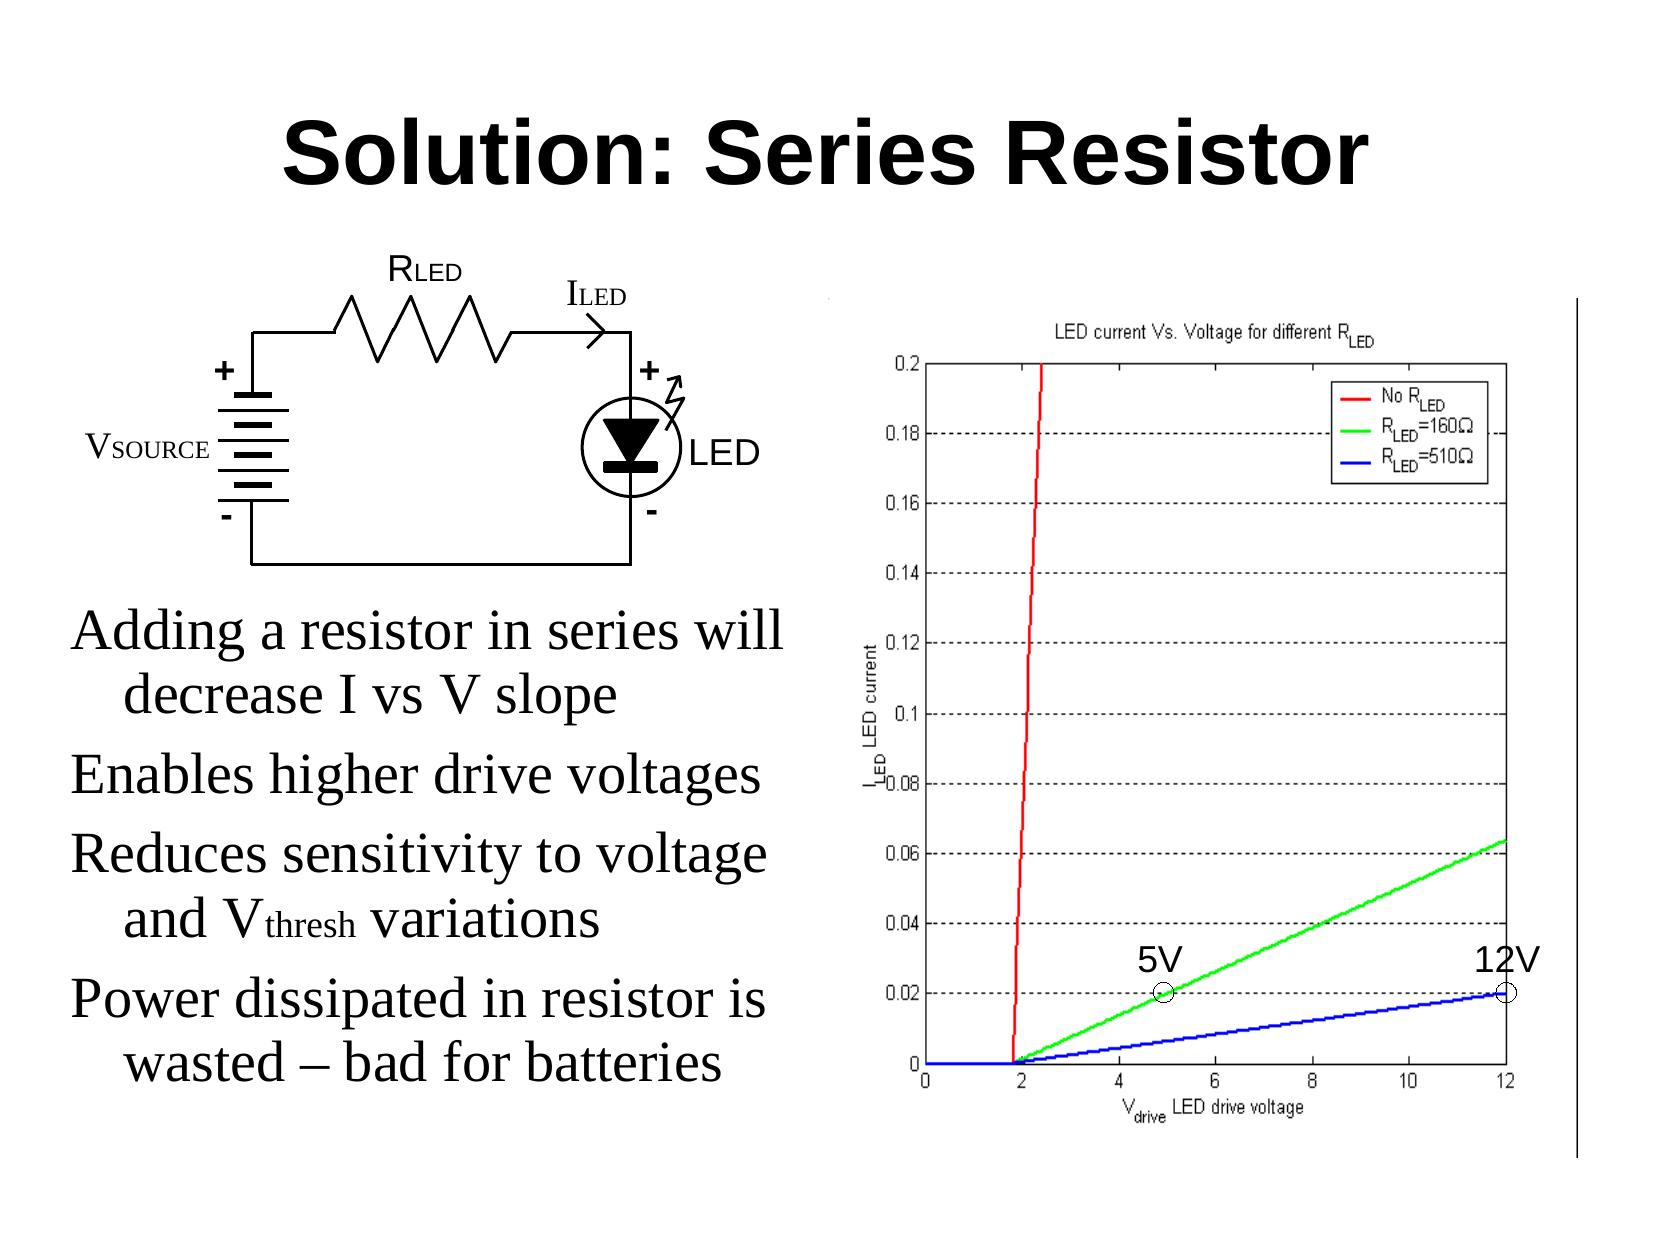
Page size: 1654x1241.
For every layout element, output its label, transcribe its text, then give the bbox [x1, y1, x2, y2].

title Solution: Series Resistor [82, 56, 1571, 250]
text_box + [622, 340, 678, 402]
text_box [604, 420, 658, 472]
text_box 12V [1459, 931, 1556, 989]
text_box VSOURCE [68, 415, 227, 477]
text_box ILED [549, 263, 643, 324]
text_box LED [671, 422, 778, 483]
text_box 5V [1122, 931, 1198, 989]
text_box + [197, 340, 252, 402]
list Adding a resistor in series will decrease I vs V slope Enables higher drive voltages Reduces sensitivity to voltage and Vthresh variations Power dissipated in resistor is wasted – bad for batteries [53, 597, 789, 1182]
text_box - [629, 479, 675, 541]
text_box RLED [370, 238, 480, 299]
text_box - [204, 485, 250, 547]
picture [828, 298, 1578, 1158]
